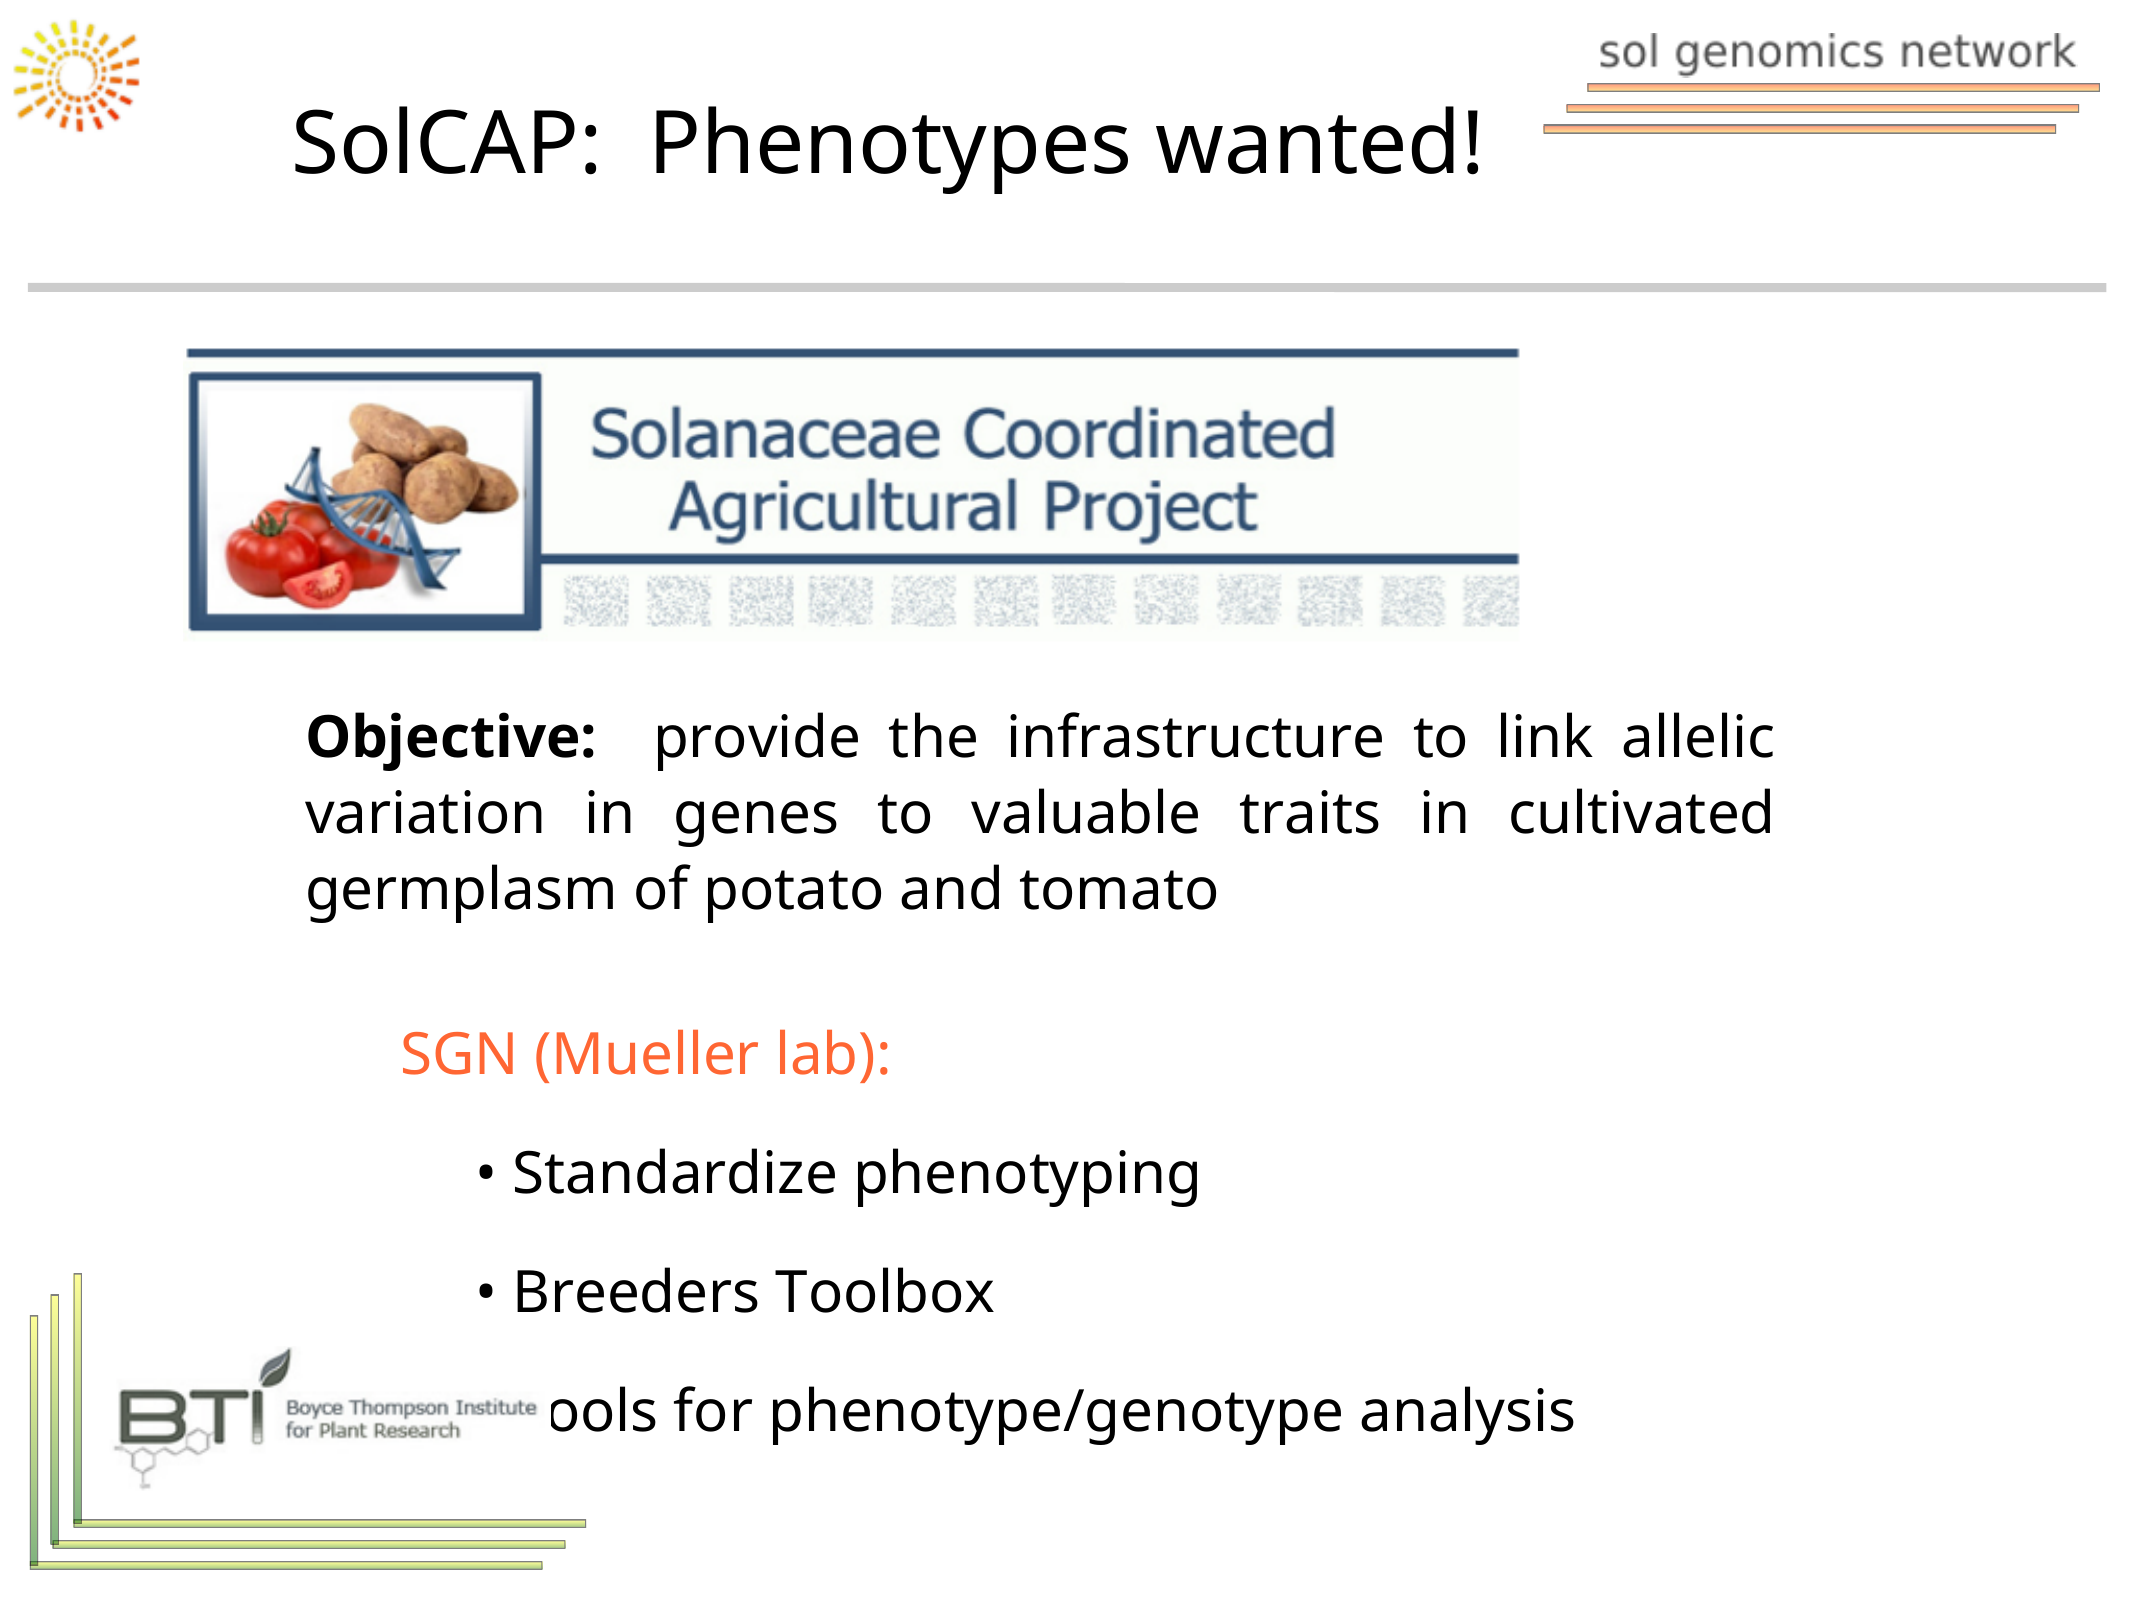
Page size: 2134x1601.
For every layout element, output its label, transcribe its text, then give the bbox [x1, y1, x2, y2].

text_box [29, 1315, 543, 1570]
picture [109, 1346, 551, 1493]
text_box SGN (Mueller lab): Standardize phenotyping Breeders Toolbox Tools for phenotype/genotype analysis [381, 963, 2031, 1459]
text_box [73, 1273, 587, 1528]
text_box [1543, 124, 2057, 134]
text_box [1566, 104, 2080, 113]
picture [183, 341, 1526, 650]
text_box [1587, 83, 2100, 92]
text_box SolCAP: Phenotypes wanted! [262, 75, 1538, 191]
picture [1597, 33, 2078, 78]
text_box Objective: provide the infrastructure to link allelic variation in genes to valuable traits in cultivated germplasm of potato and tomato [290, 689, 1791, 901]
text_box [50, 1294, 566, 1549]
picture [4, 6, 150, 151]
